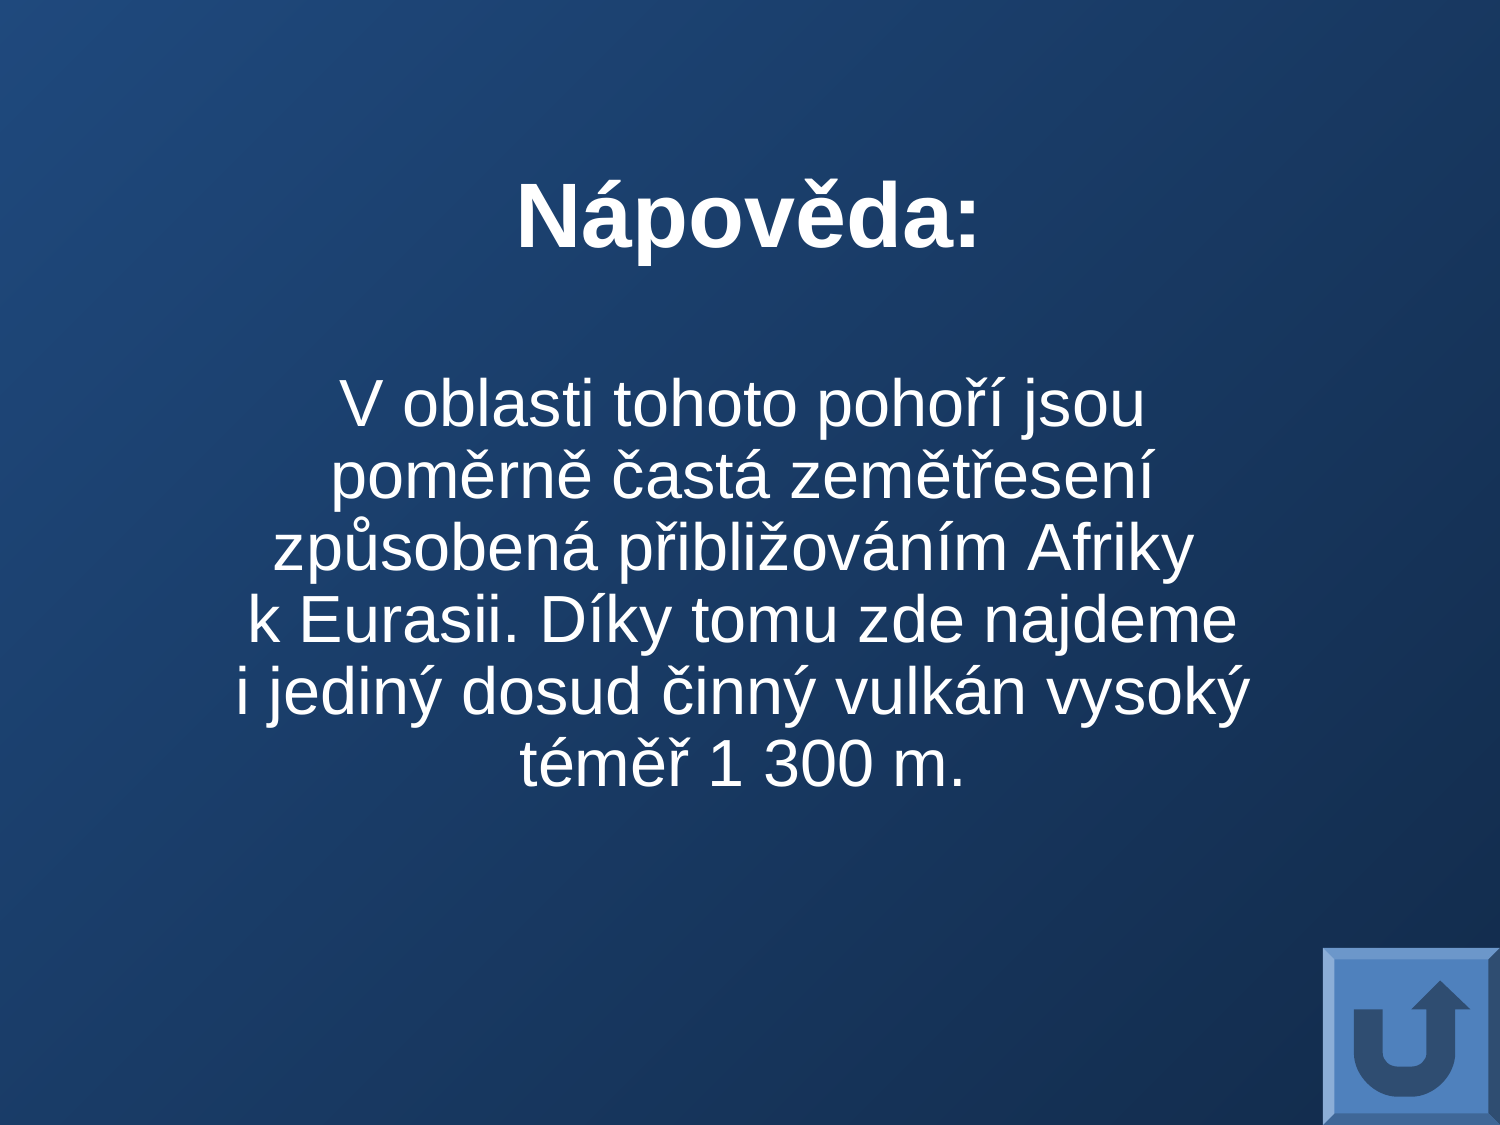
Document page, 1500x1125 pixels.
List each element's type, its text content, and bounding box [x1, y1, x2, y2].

text_box [1324, 947, 1500, 1125]
title Nápověda: [112, 90, 1388, 332]
text_box V oblasti tohoto pohoří jsou poměrně častá zemětřesení způsobená přibližováním Afriky k Eurasii. Díky tomu zde najdeme i jediný dosud činný vulkán vysoký téměř 1 300 m. [218, 361, 1269, 809]
